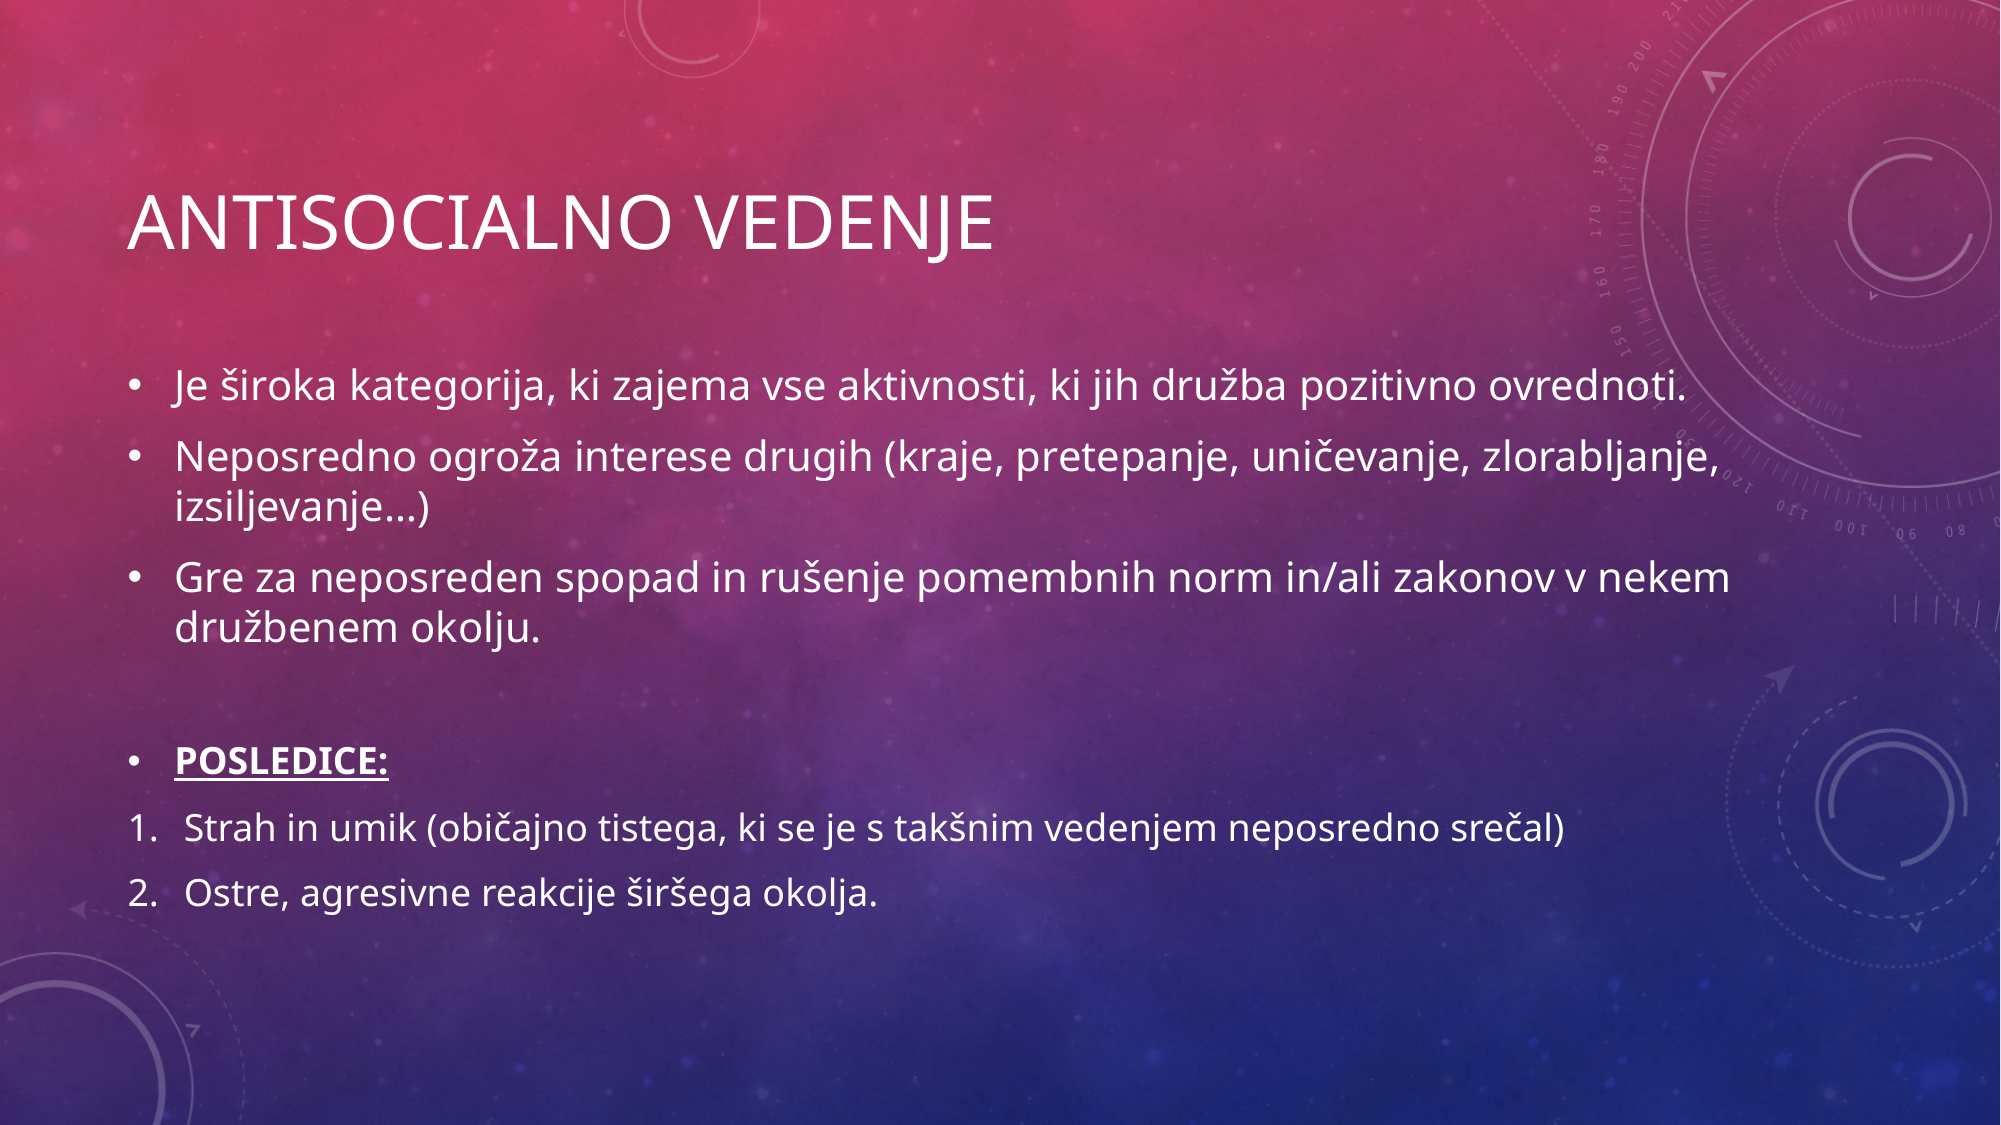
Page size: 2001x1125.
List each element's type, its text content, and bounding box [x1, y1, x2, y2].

list Je široka kategorija, ki zajema vse aktivnosti, ki jih družba pozitivno ovrednoti. Neposredno ogroža interese drugih (kraje, pretepanje, uničevanje, zlorabljanje, izsiljevanje…) Gre za neposreden spopad in rušenje pomembnih norm in/ali zakonov v nekem družbenem okolju. POSLEDICE: Strah in umik (običajno tistega, ki se je s takšnim vedenjem neposredno srečal) Ostre, agresivne reakcije širšega okolja. [112, 351, 1775, 950]
picture [0, 0, 2001, 1125]
title Antisocialno vedenje [112, 99, 1775, 339]
